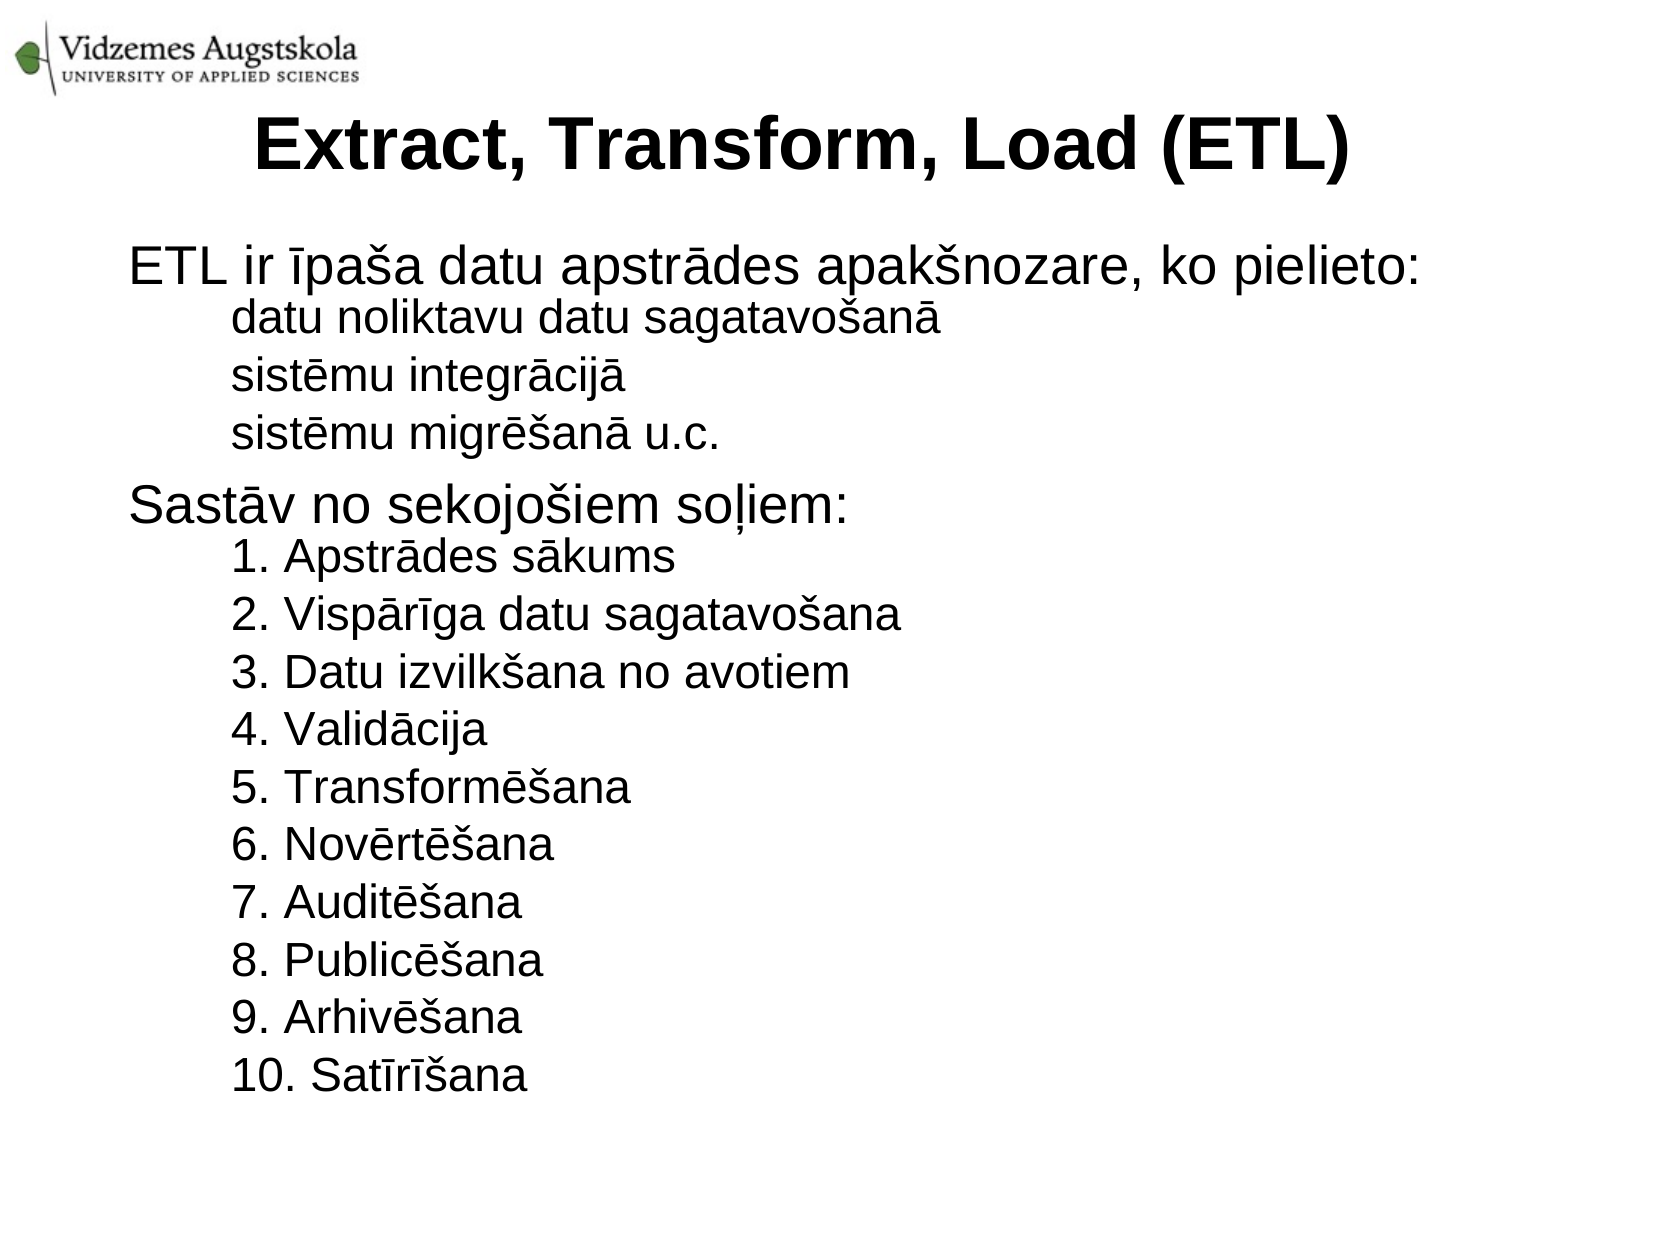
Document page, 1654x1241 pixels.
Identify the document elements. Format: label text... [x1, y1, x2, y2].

list ETL ir īpaša datu apstrādes apakšnozare, ko pielieto: datu noliktavu datu sagatavošanā sistēmu integrācijā sistēmu migrēšanā u.c. Sastāv no sekojošiem soļiem: 1. Apstrādes sākums 2. Vispārīga datu sagatavošana 3. Datu izvilkšana no avotiem 4. Validācija 5. Transformēšana 6. Novērtēšana 7. Auditēšana 8. Publicēšana 9. Arhivēšana 10. Satīrīšana [82, 236, 1569, 1107]
title Extract, Transform, Load (ETL) [94, 103, 1512, 188]
picture [5, 2, 368, 113]
